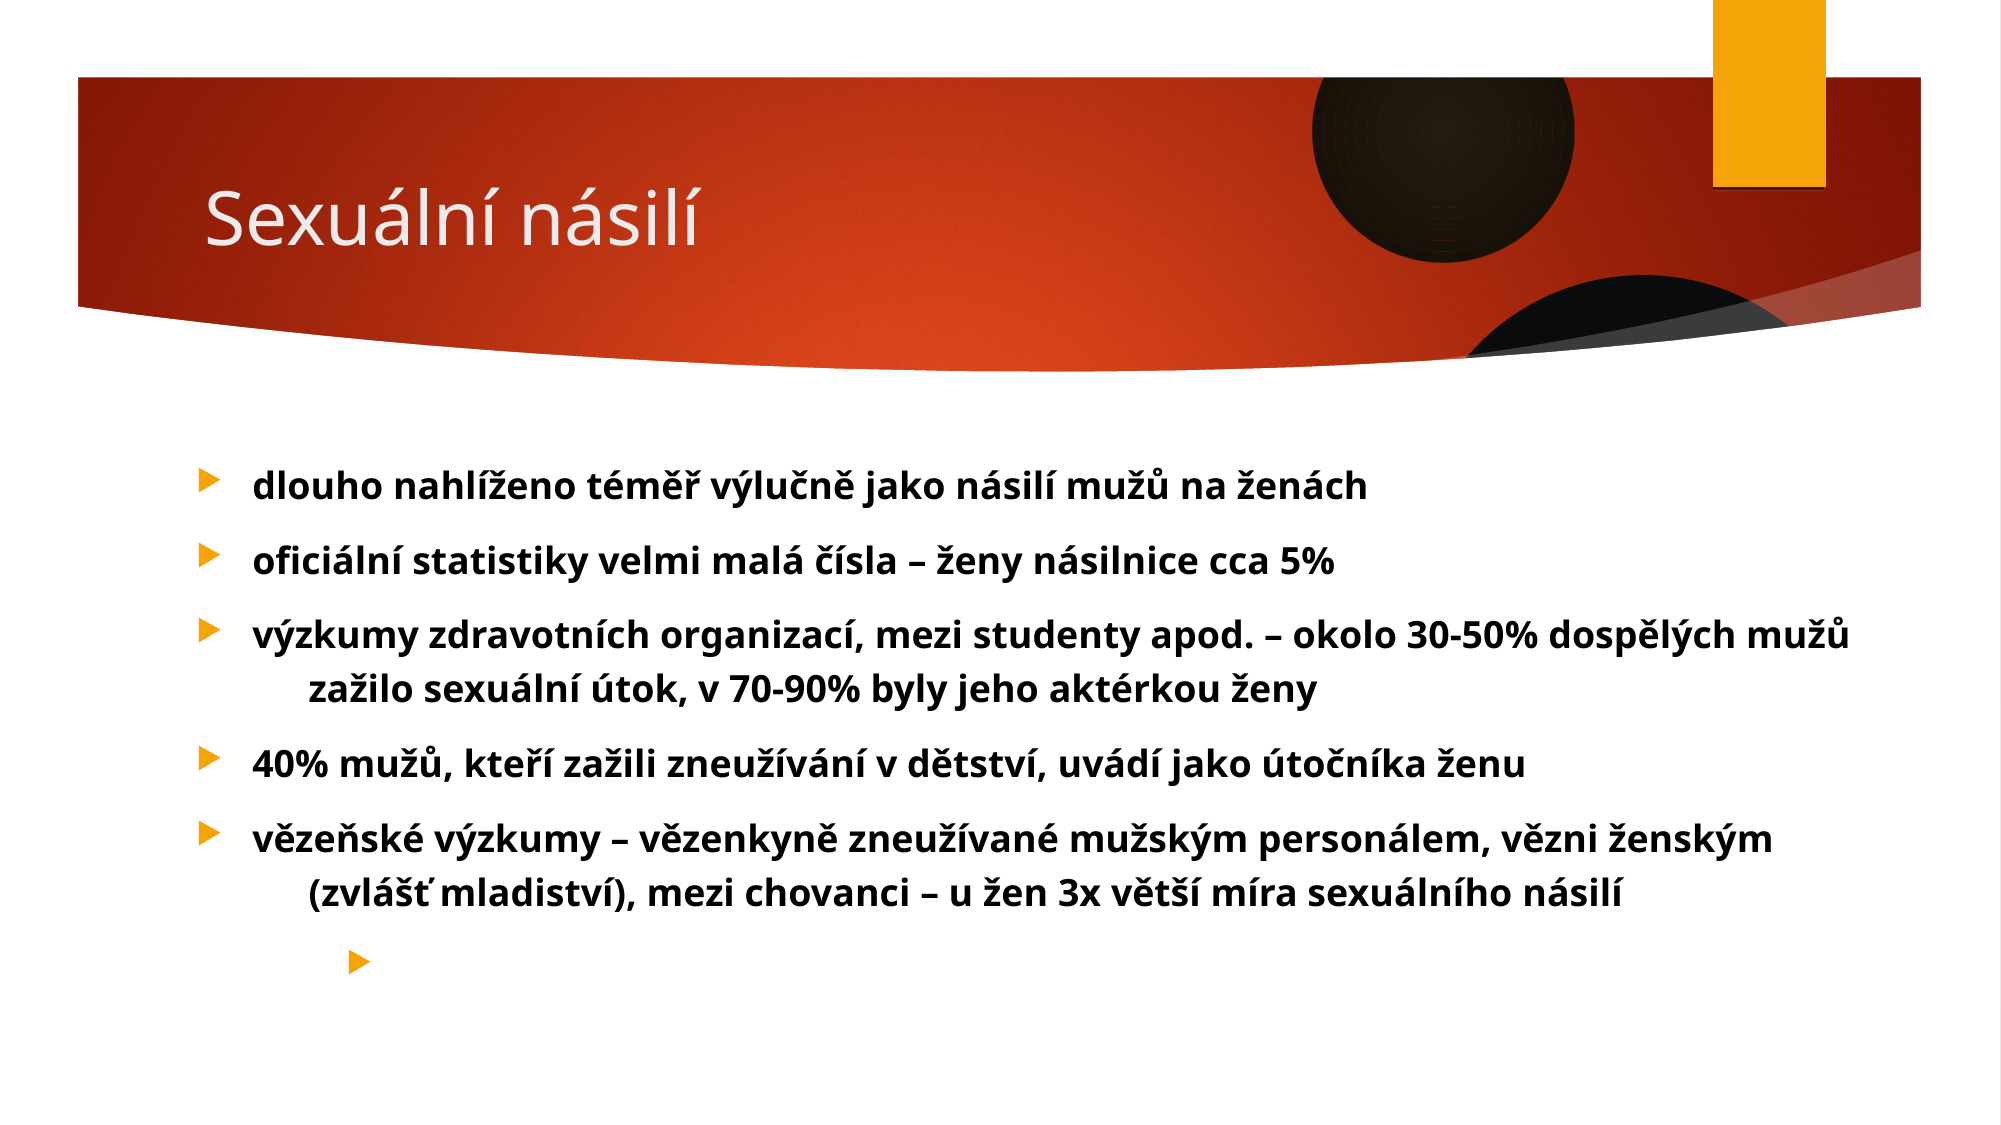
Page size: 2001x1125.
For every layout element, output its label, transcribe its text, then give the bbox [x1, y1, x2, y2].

title Sexuální násilí [189, 155, 1627, 276]
list dlouho nahlíženo téměř výlučně jako násilí mužů na ženách oficiální statistiky velmi malá čísla – ženy násilnice cca 5% výzkumy zdravotních organizací, mezi studenty apod. – okolo 30-50% dospělých mužů zažilo sexuální útok, v 70-90% byly jeho aktérkou ženy 40% mužů, kteří zažili zneužívání v dětství, uvádí jako útočníka ženu vězeňské výzkumy – vězenkyně zneužívané mužským personálem, vězni ženským (zvlášť mladiství), mezi chovanci – u žen 3x větší míra sexuálního násilí [181, 445, 1912, 1053]
